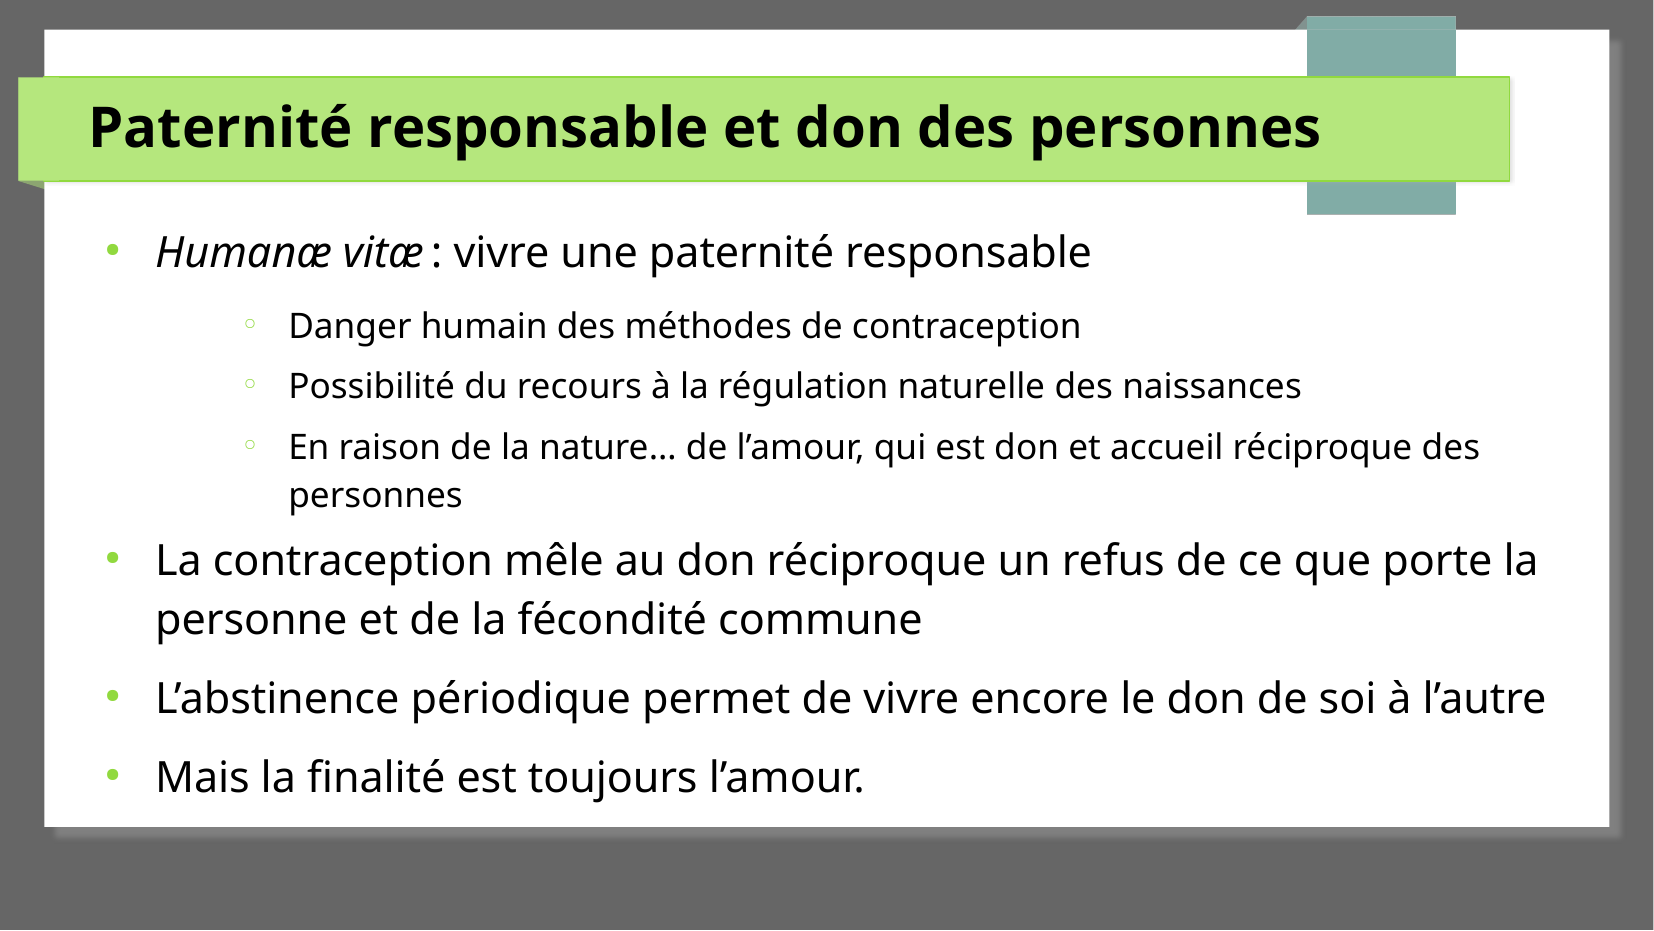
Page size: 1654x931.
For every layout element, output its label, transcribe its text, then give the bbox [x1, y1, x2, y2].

list Humanæ vitæ : vivre une paternité responsable Danger humain des méthodes de contraception Possibilité du recours à la régulation naturelle des naissances En raison de la nature… de l’amour, qui est don et accueil réciproque des personnes La contraception mêle au don réciproque un refus de ce que porte la personne et de la fécondité commune L’abstinence périodique permet de vivre encore le don de soi à l’autre Mais la finalité est toujours l’amour. [88, 221, 1565, 813]
title Paternité responsable et don des personnes [88, 73, 1506, 178]
